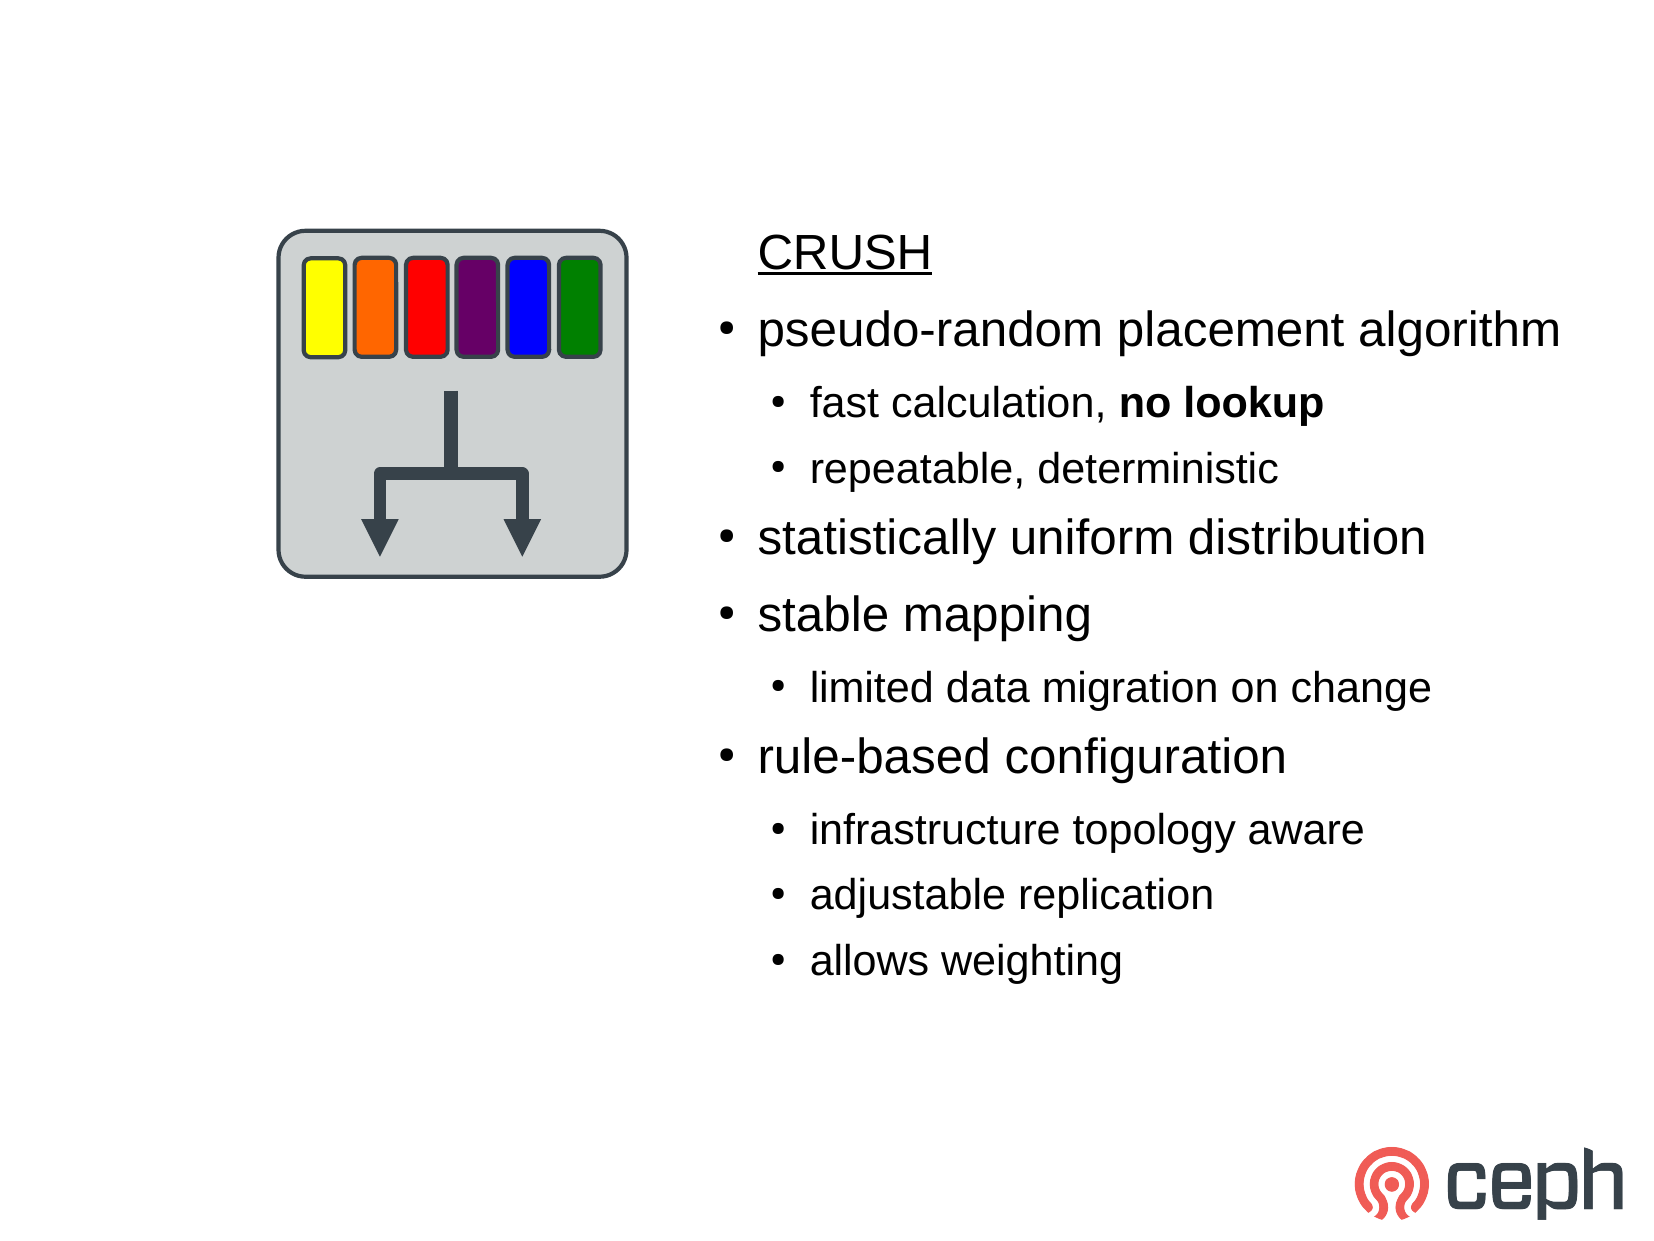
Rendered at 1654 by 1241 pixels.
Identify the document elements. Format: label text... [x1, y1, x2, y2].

picture [1308, 1100, 1654, 1241]
text_box [278, 230, 627, 577]
list CRUSH pseudo-random placement algorithm fast calculation, no lookup repeatable, deterministic statistically uniform distribution stable mapping limited data migration on change rule-based configuration infrastructure topology aware adjustable replication allows weighting [705, 225, 1572, 1010]
